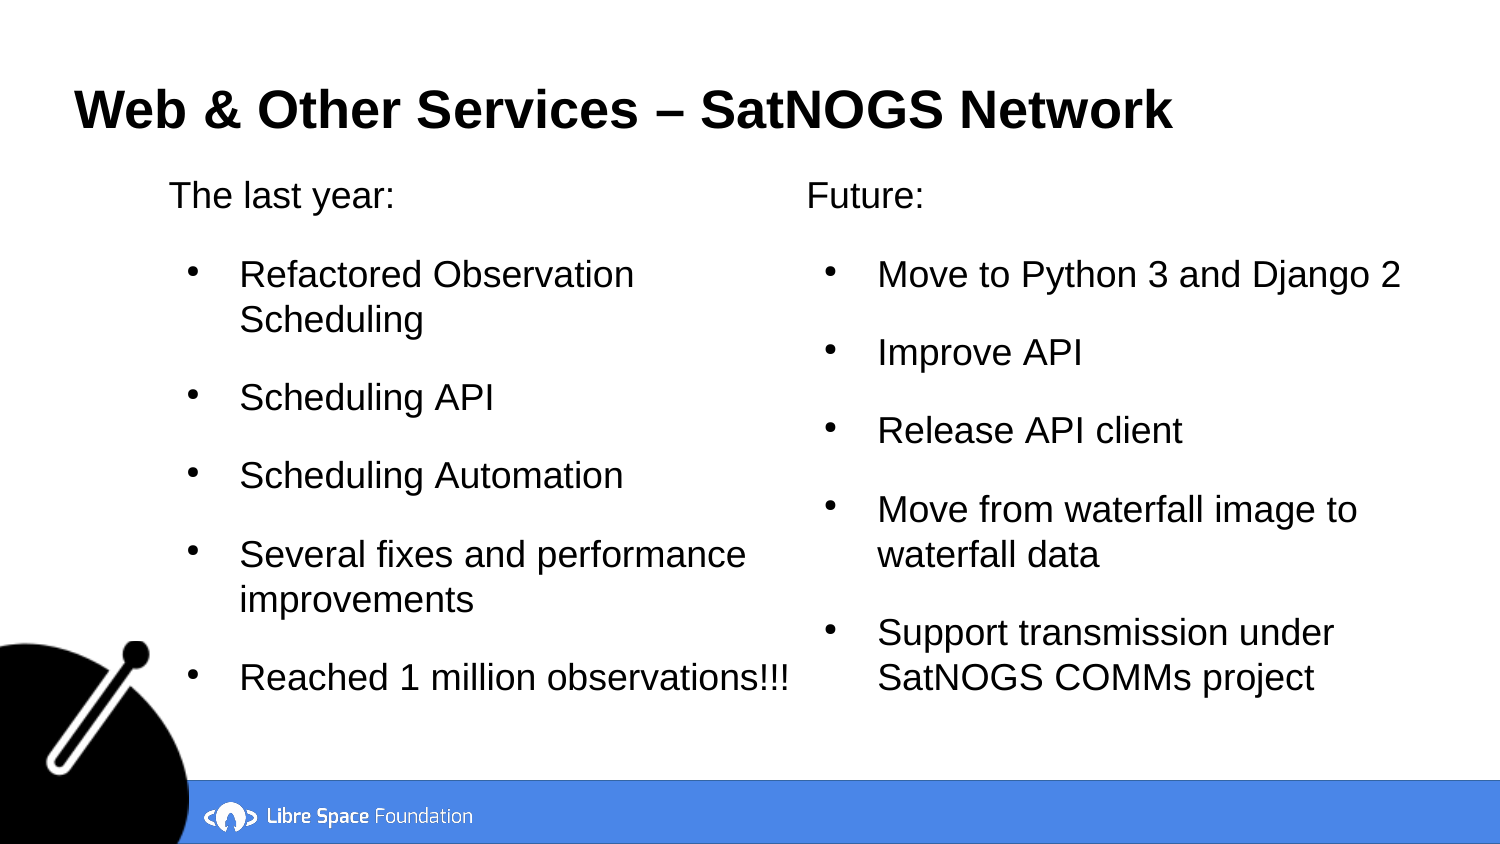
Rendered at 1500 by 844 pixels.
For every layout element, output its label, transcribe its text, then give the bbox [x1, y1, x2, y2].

picture [0, 641, 189, 844]
title Web & Other Services – SatNOGS Network [59, 59, 1231, 153]
text_box Future: Move to Python 3 and Django 2 Improve API Release API client Move from waterfall image to waterfall data Support transmission under SatNOGS COMMs project [791, 156, 1449, 652]
text_box The last year: Refactored Observation Scheduling Scheduling API Scheduling Automation Several fixes and performance improvements Reached 1 million observations!!! [153, 156, 791, 652]
picture [204, 802, 472, 832]
